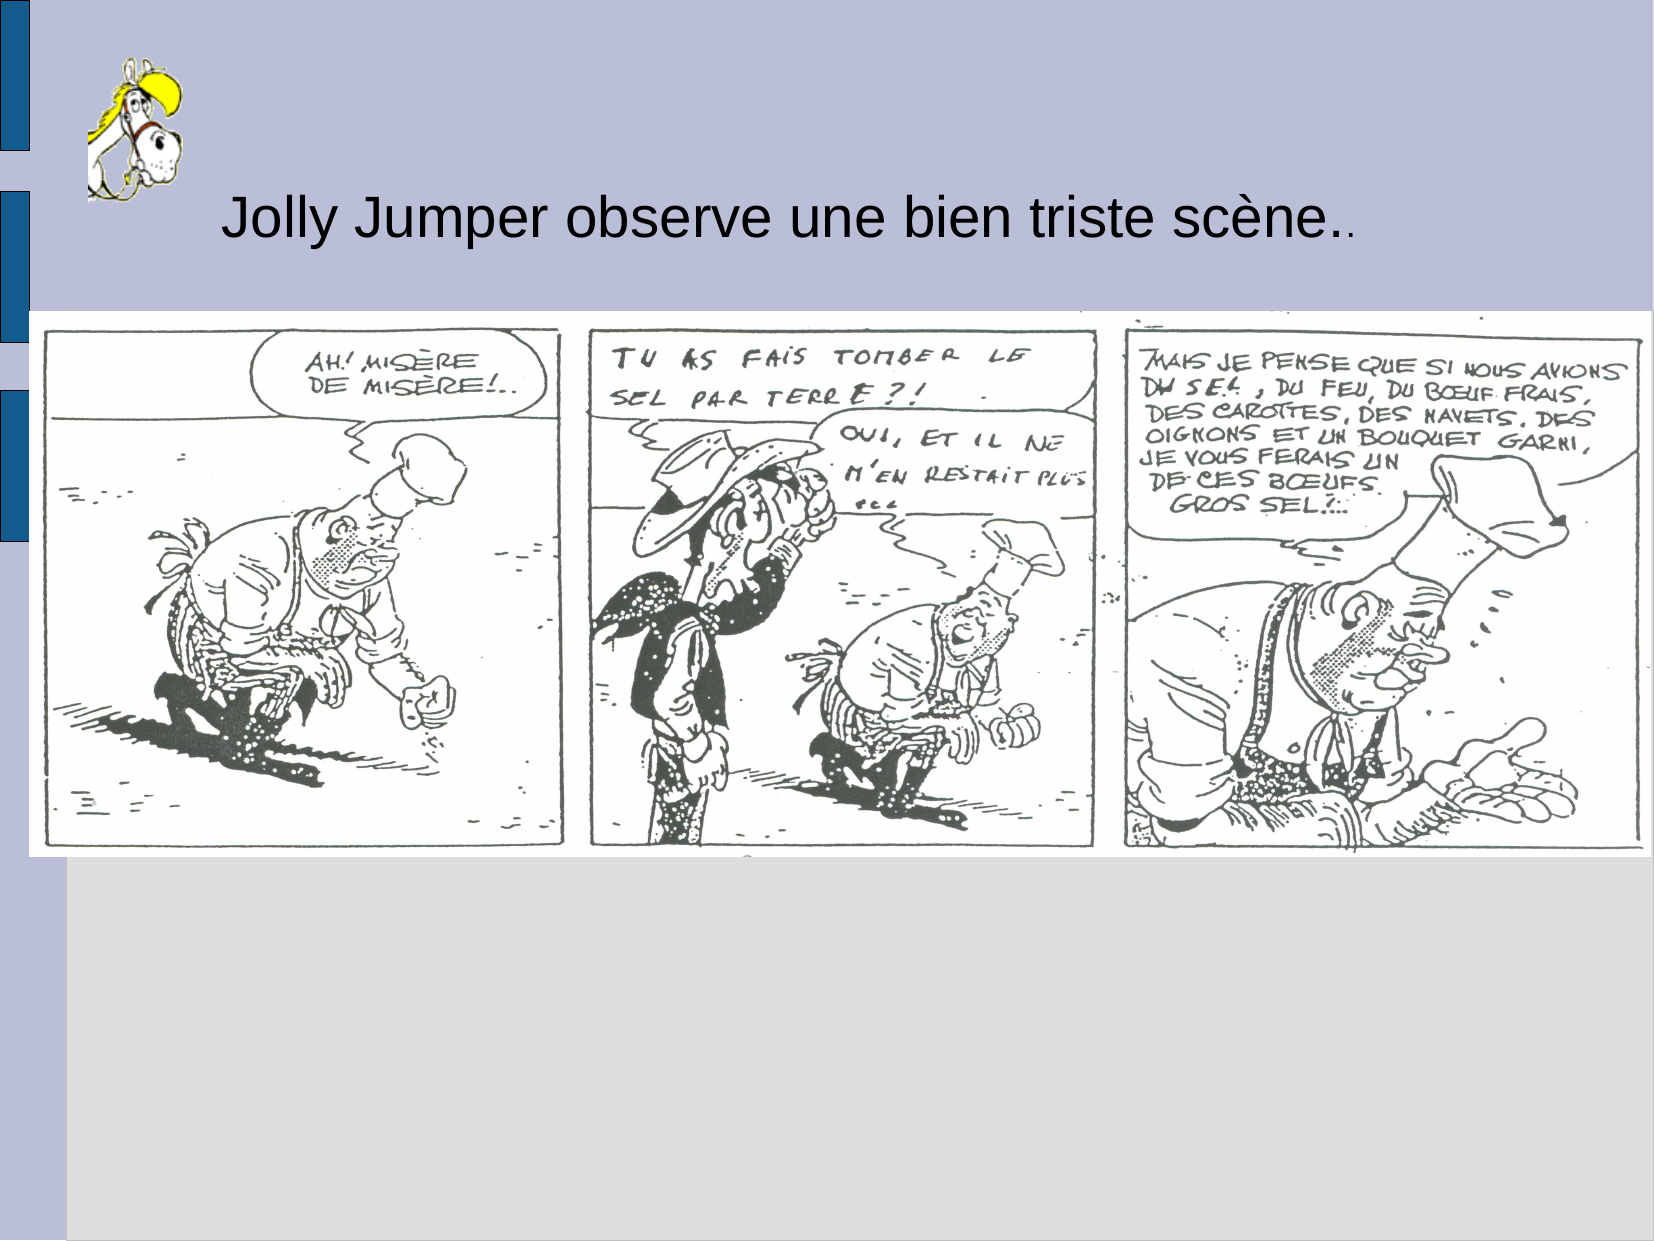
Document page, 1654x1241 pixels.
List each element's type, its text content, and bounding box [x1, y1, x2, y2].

picture [88, 58, 183, 237]
text_box Jolly Jumper observe une bien triste scène.. [206, 177, 1536, 257]
picture [29, 311, 1651, 857]
